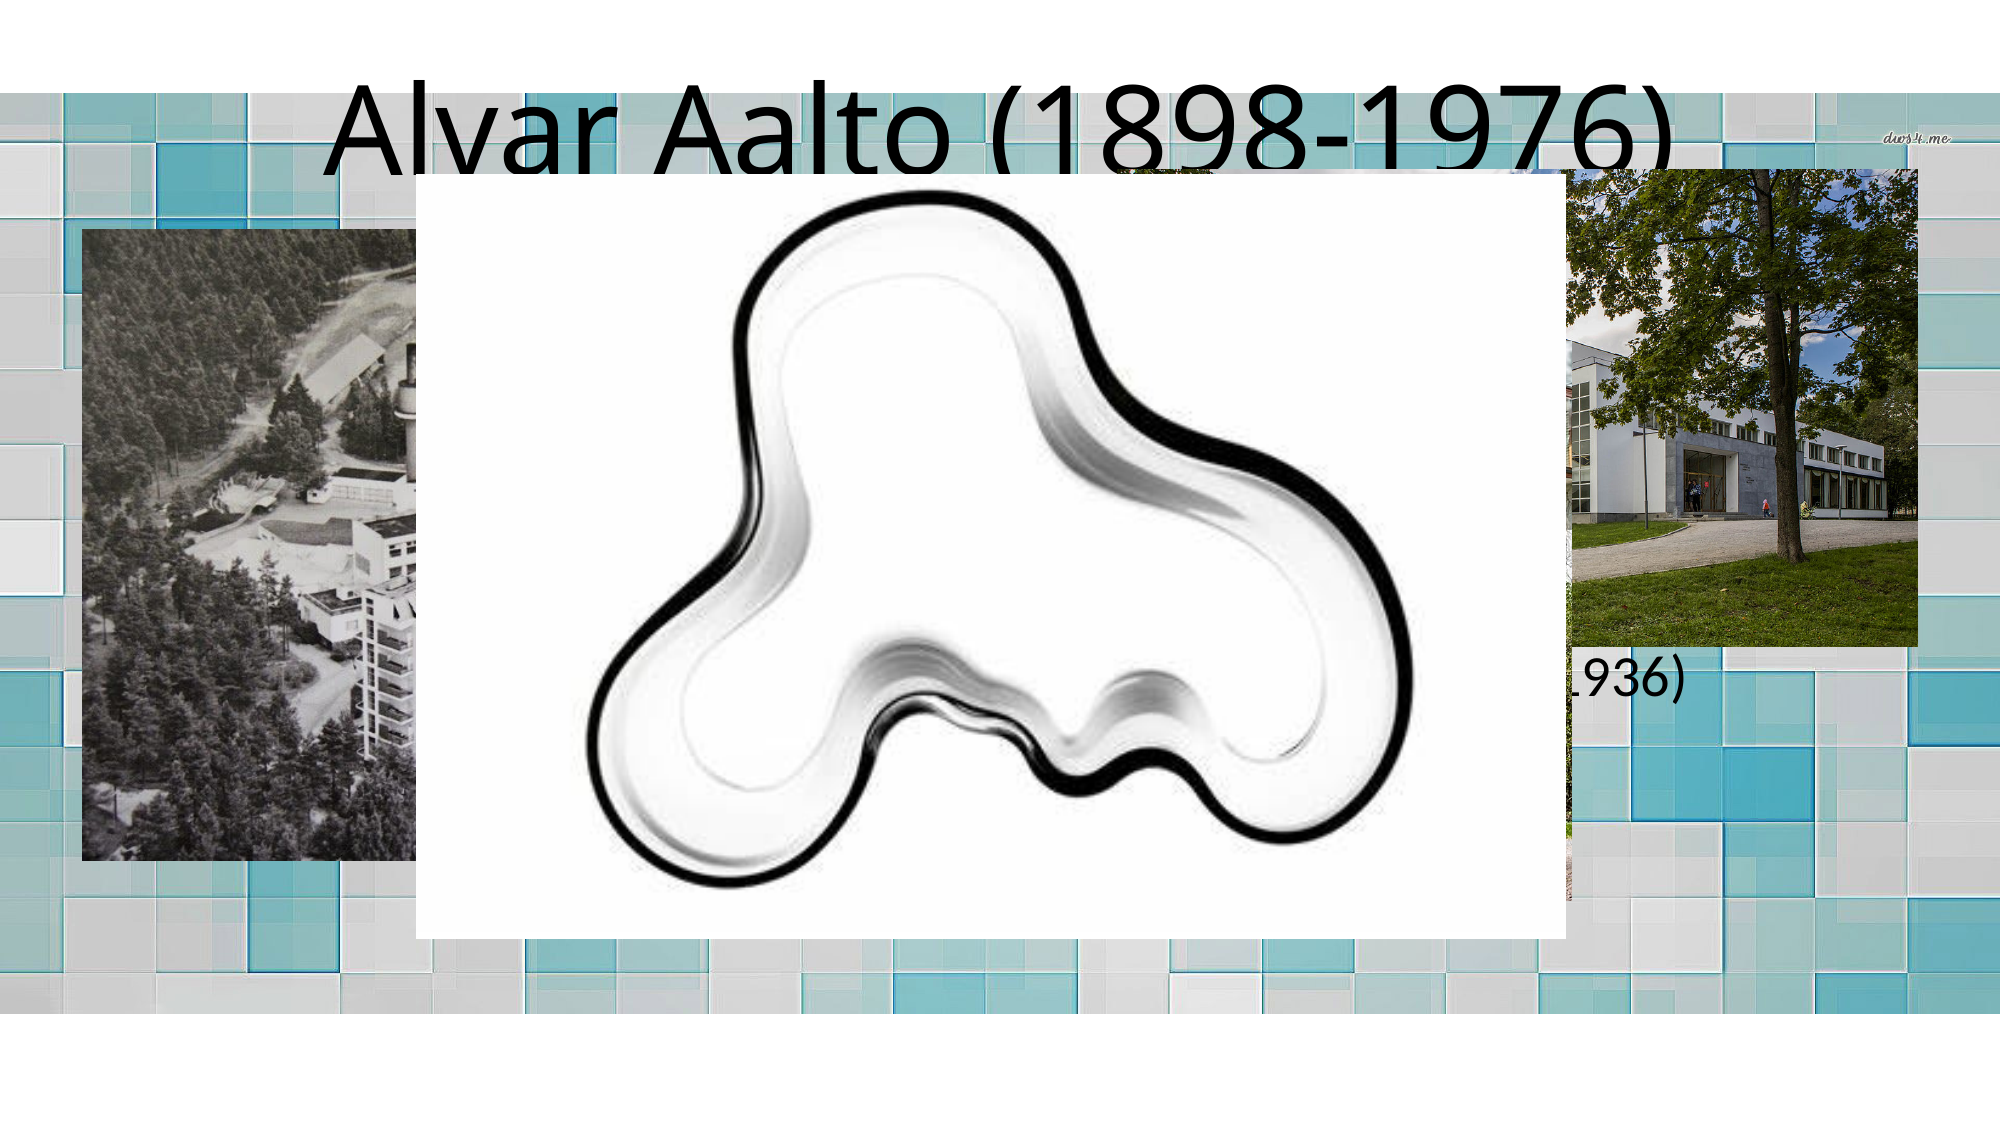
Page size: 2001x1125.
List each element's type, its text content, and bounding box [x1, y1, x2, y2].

picture [0, 93, 2000, 1014]
title Alvar Aalto (1898-1976) [137, 59, 1863, 229]
list Architekt: stavby by měly splynout s přírodou a zároveň vyhovovat všem potřebám člověka 30. léta: knihovna ve Vyborgu, vila Mairea, sanatorium v Paimio Dále univerzita v Jyväskylä či Finlandia talo (1971) Designér: nábytek, bytové doplňky (Savojská/Aaltova váza, 1936) 1935: založil firmu Artek [137, 647, 1863, 1014]
